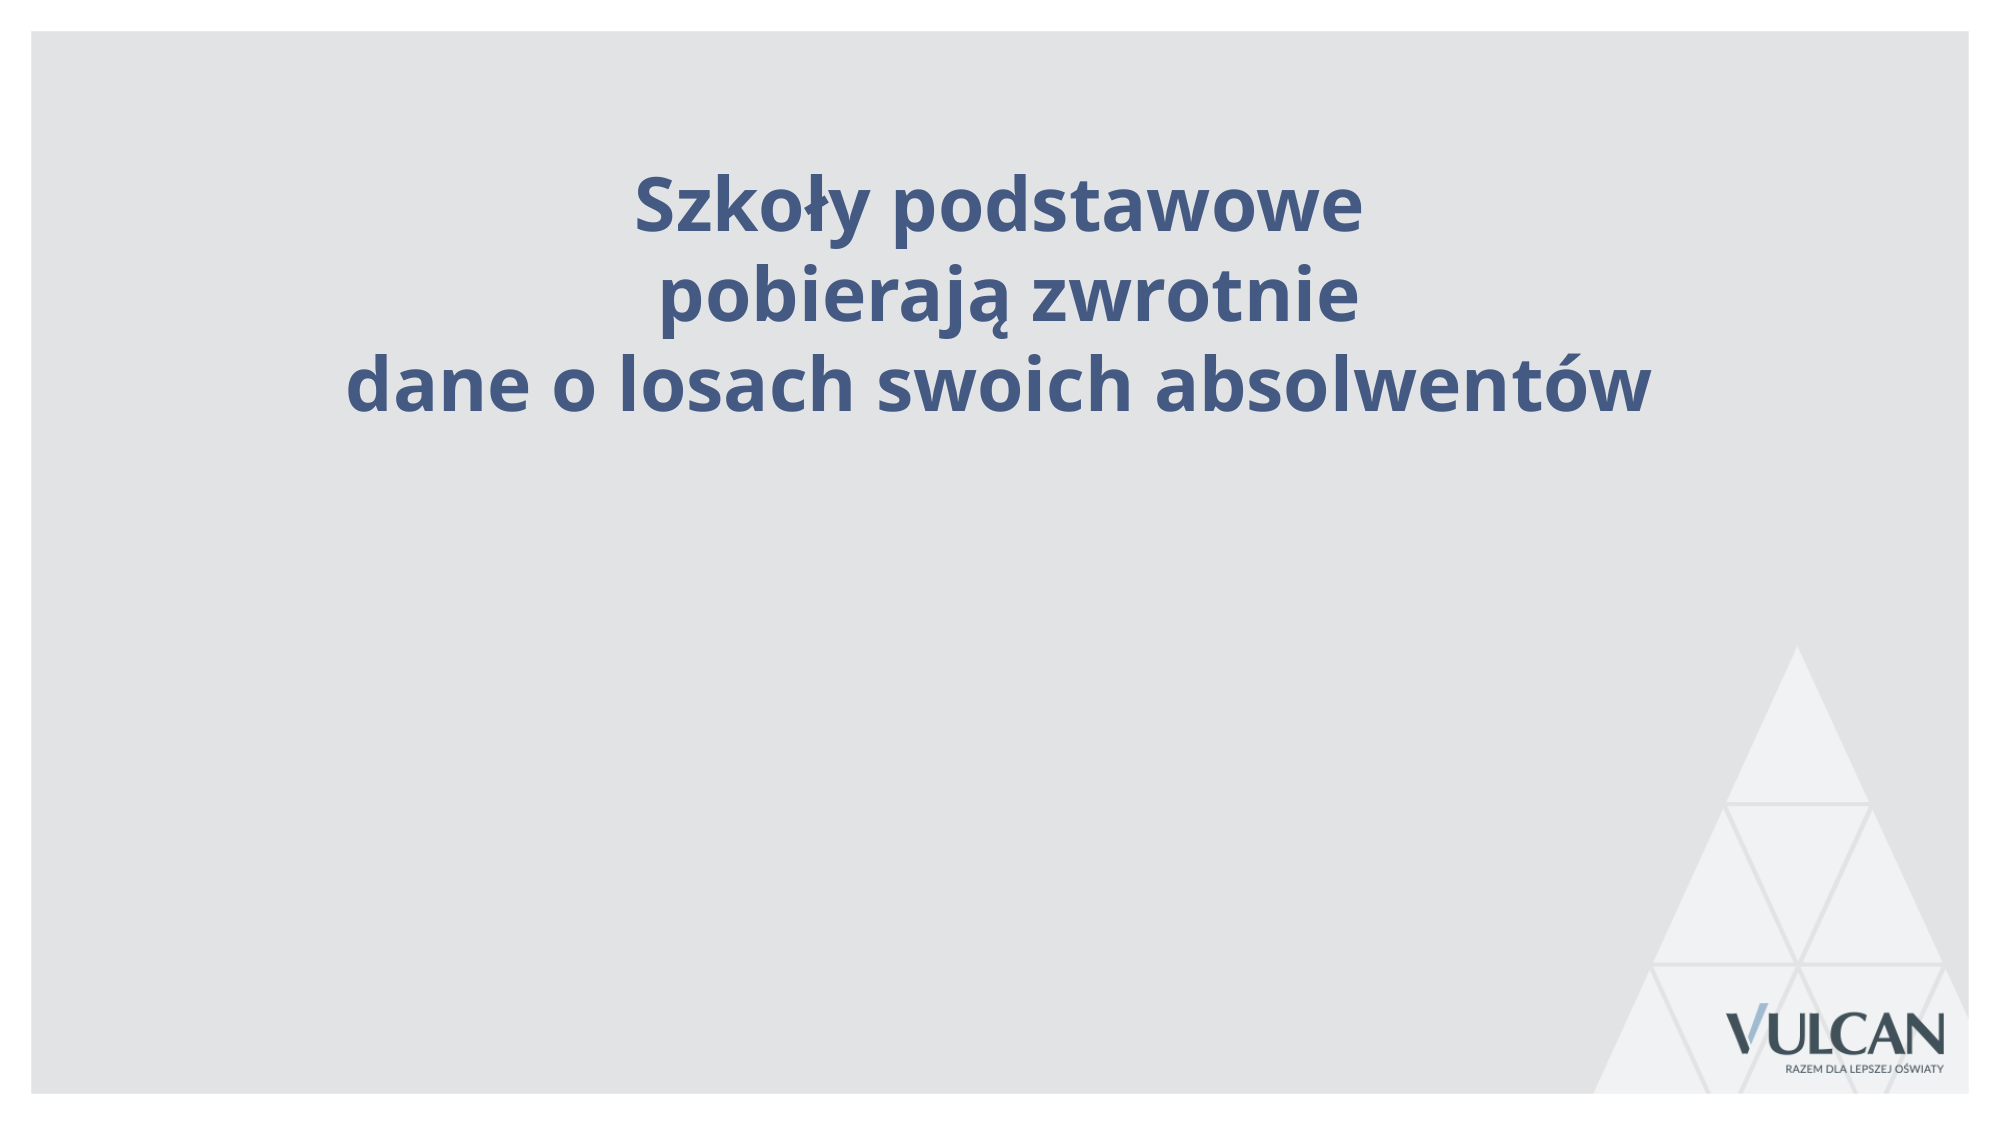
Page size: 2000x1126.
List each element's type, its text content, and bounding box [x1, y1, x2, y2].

picture [0, 0, 2000, 1125]
text_box Szkoły podstawowe pobierają zwrotnie dane o losach swoich absolwentów [293, 149, 1707, 461]
